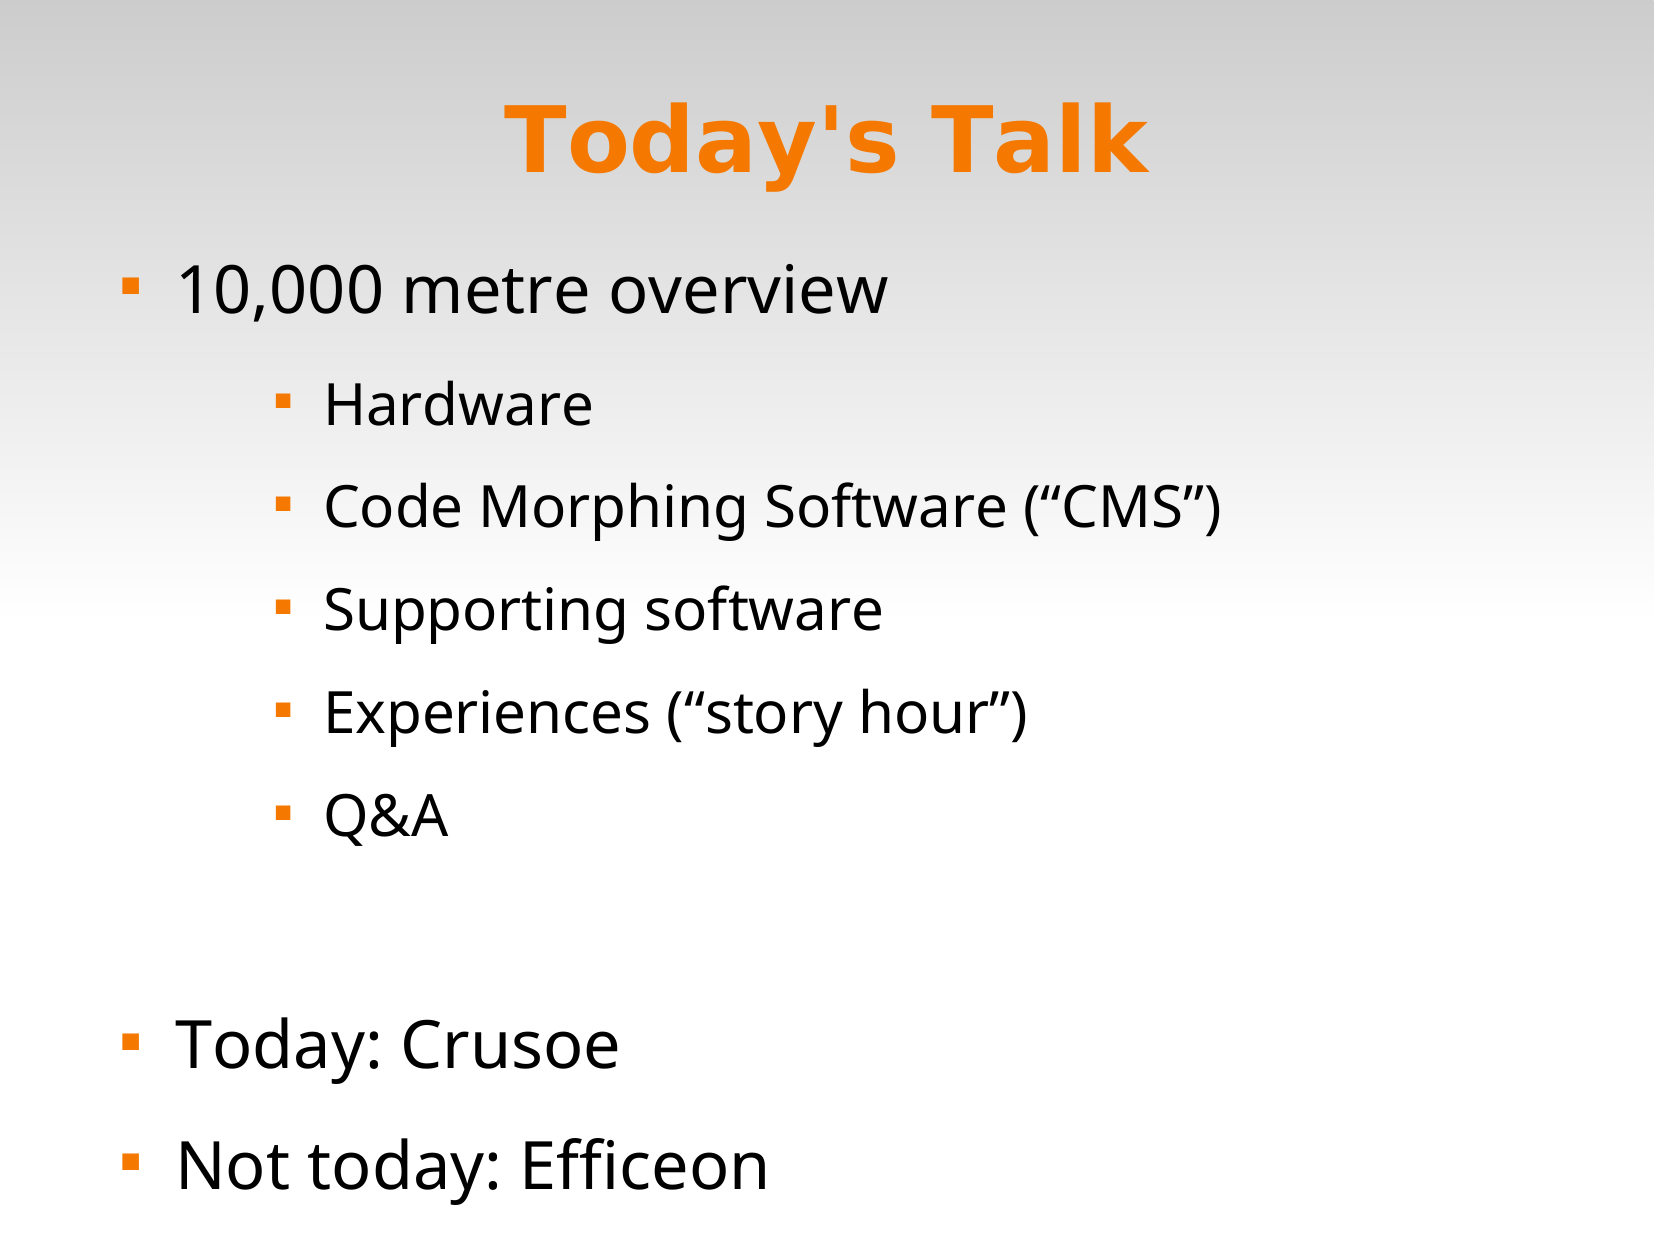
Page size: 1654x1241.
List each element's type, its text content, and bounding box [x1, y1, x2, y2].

title Today's Talk [82, 56, 1571, 226]
list 10,000 metre overview Hardware Code Morphing Software (“CMS”) Supporting software Experiences (“story hour”) Q&A Today: Crusoe Not today: Efficeon [86, 242, 1576, 1120]
